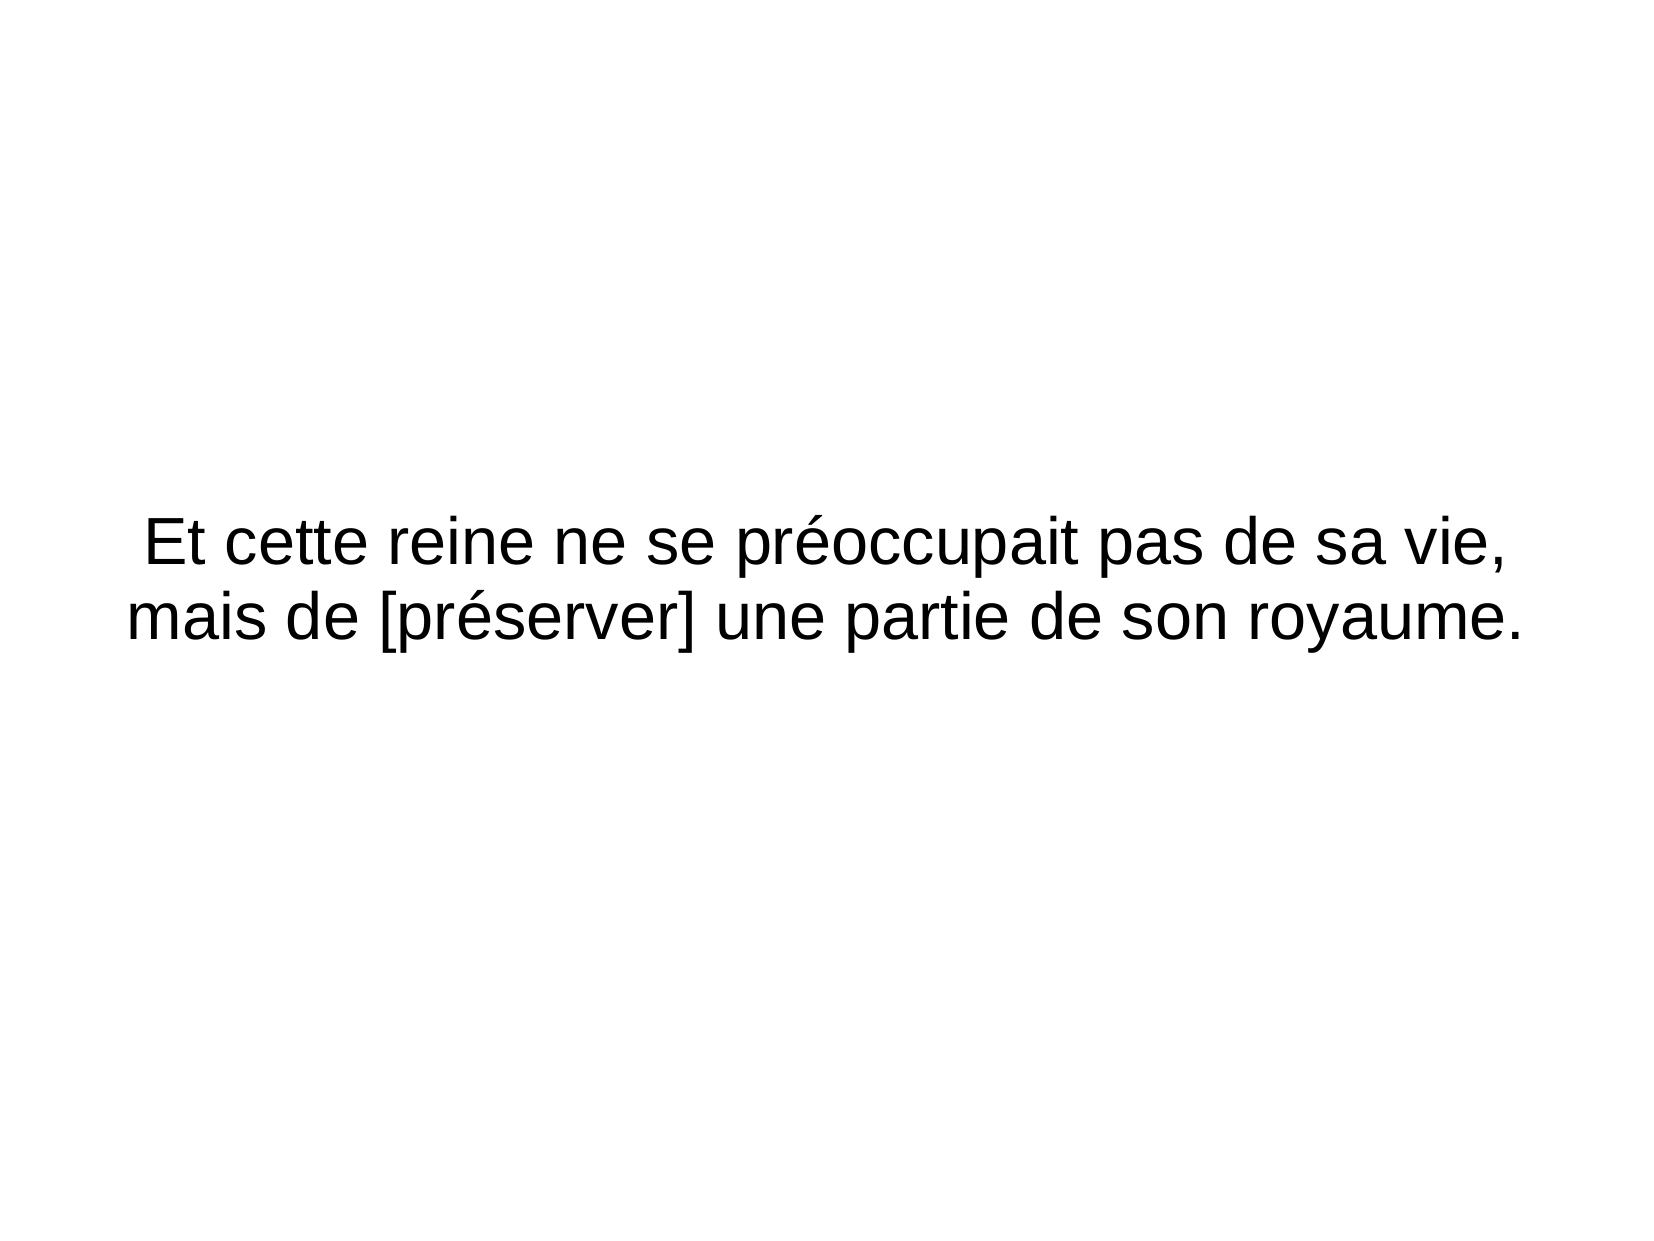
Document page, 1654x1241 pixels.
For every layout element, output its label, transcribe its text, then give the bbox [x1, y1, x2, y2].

subtitle Et cette reine ne se préoccupait pas de sa vie, mais de [préserver] une partie de son royaume. [82, 49, 1571, 1109]
